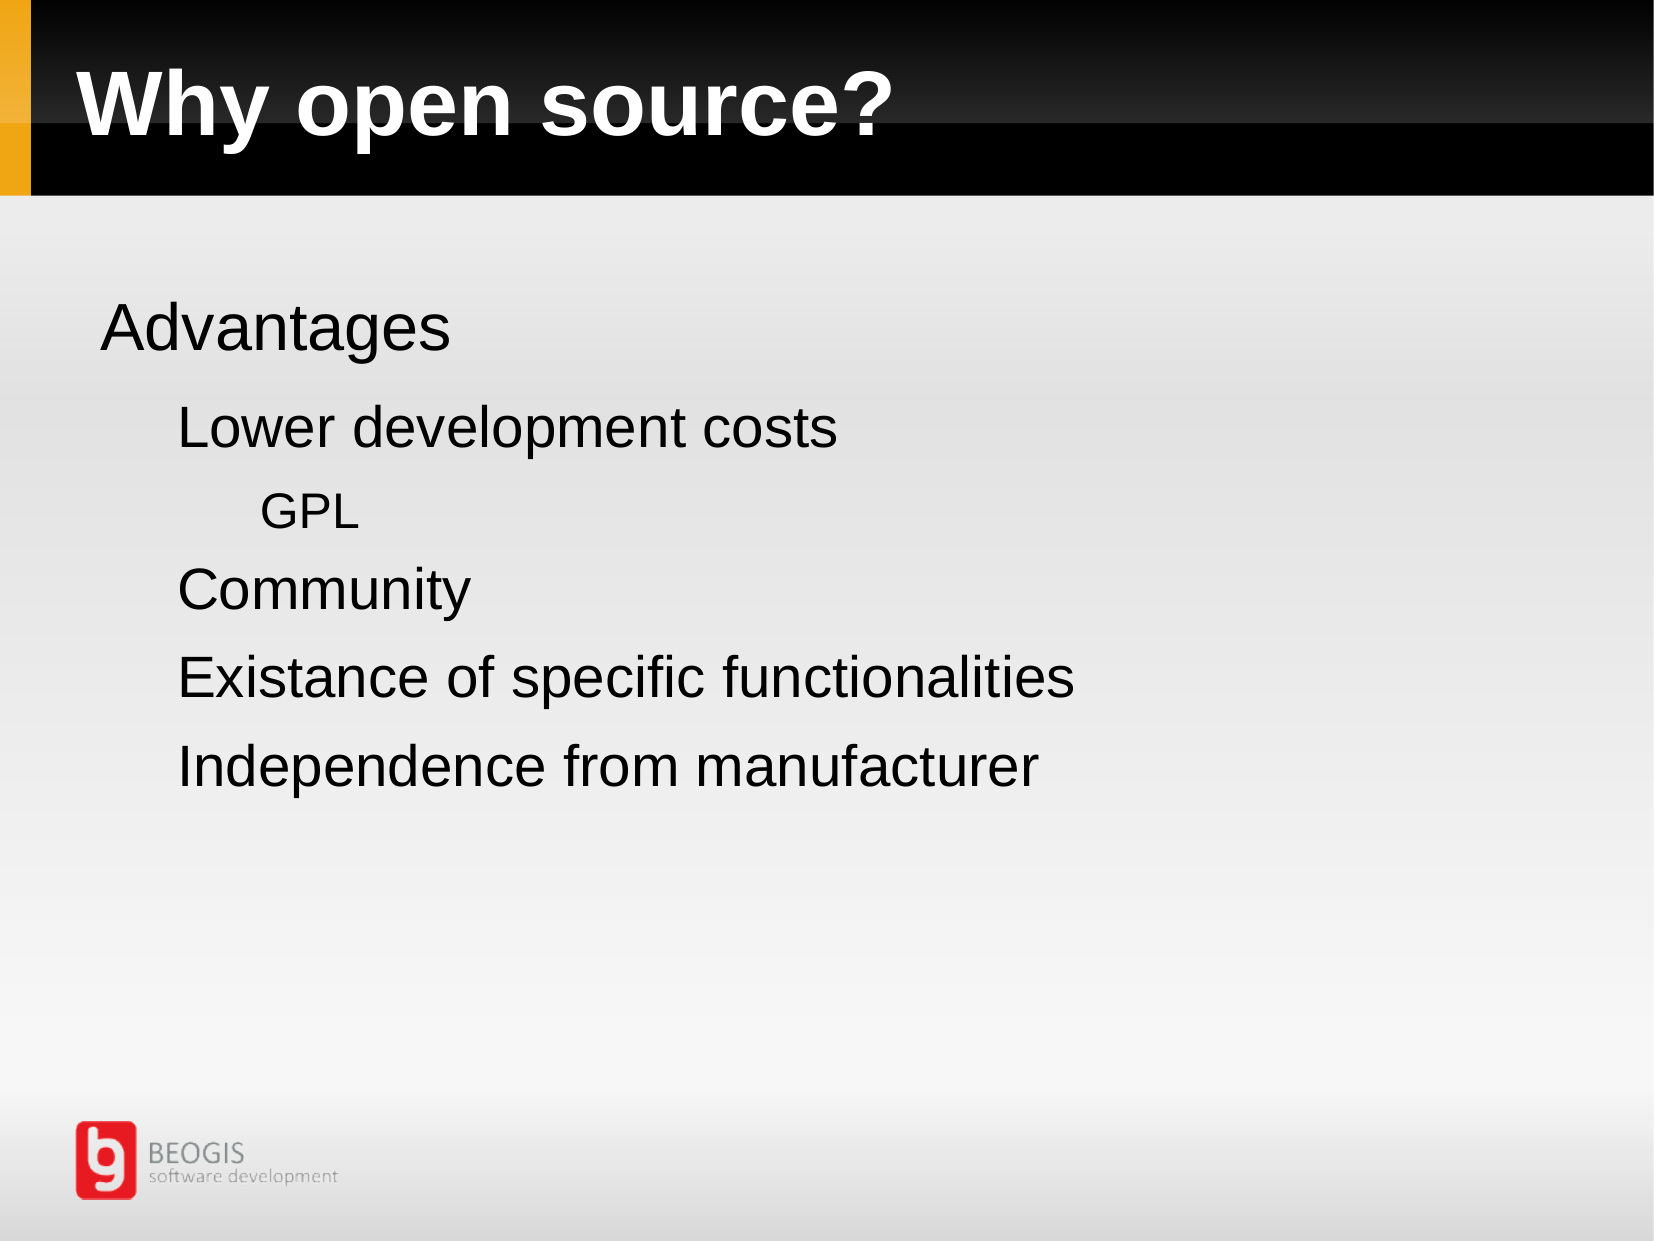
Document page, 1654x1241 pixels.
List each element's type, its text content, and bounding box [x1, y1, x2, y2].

title Why open source? [76, 7, 1565, 200]
list Advantages Lower development costs GPL Community Existance of specific functionalities Independence from manufacturer [82, 290, 1571, 1094]
picture [0, 0, 1654, 1241]
